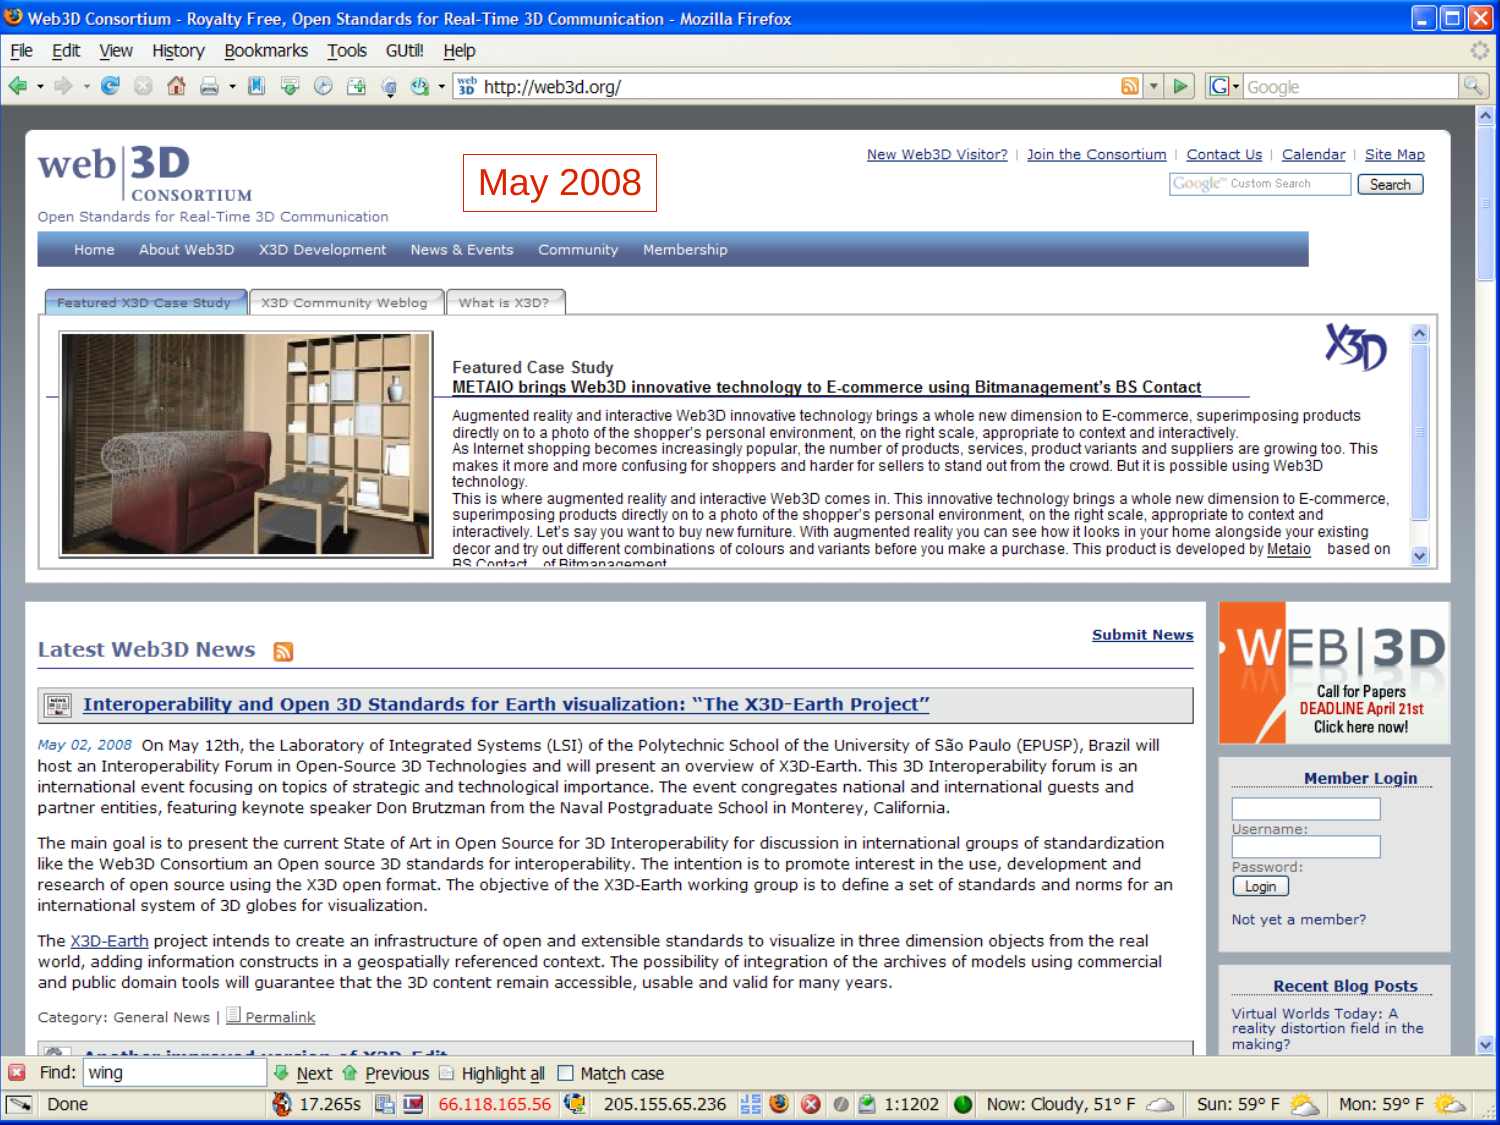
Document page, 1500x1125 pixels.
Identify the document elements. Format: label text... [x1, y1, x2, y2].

text_box May 2008 [463, 154, 657, 212]
picture [0, 0, 1500, 1125]
